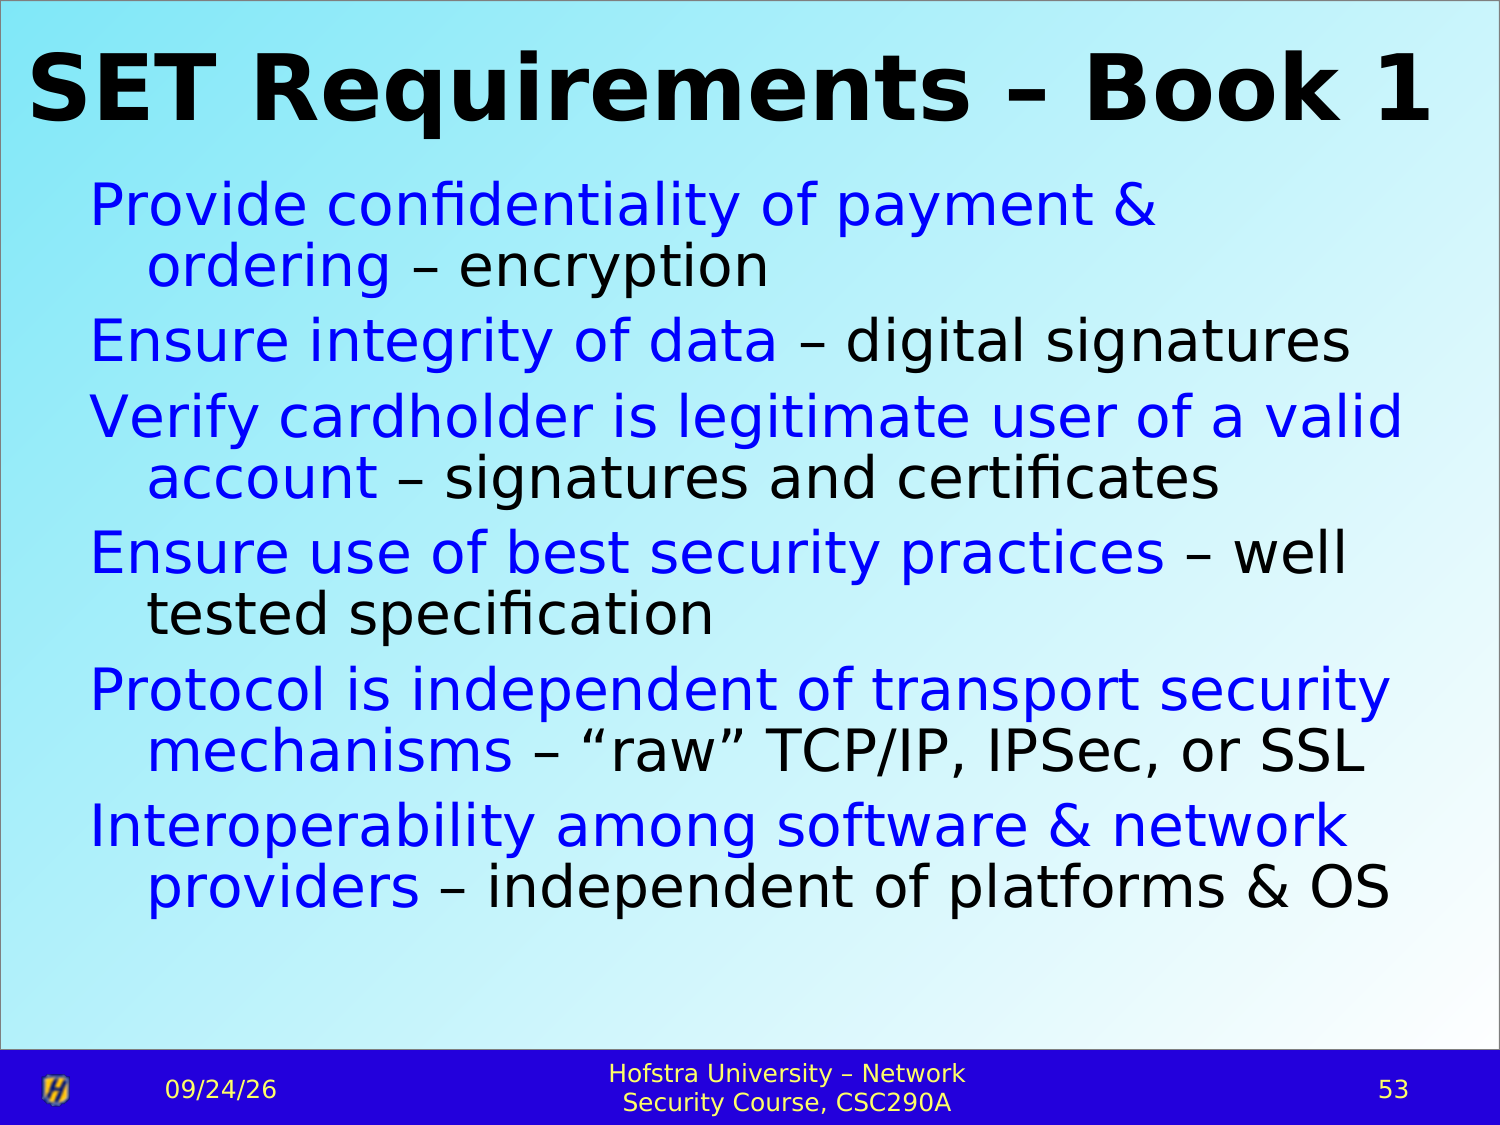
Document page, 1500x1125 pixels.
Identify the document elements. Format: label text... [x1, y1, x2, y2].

picture [37, 1072, 76, 1110]
list Provide confidentiality of payment & ordering – encryption Ensure integrity of data – digital signatures Verify cardholder is legitimate user of a valid account – signatures and certificates Ensure use of best security practices – well tested specification Protocol is independent of transport security mechanisms – “raw” TCP/IP, IPSec, or SSL Interoperability among software & network providers – independent of platforms & OS [75, 169, 1438, 996]
title SET Requirements – Book 1 [0, 21, 1463, 150]
